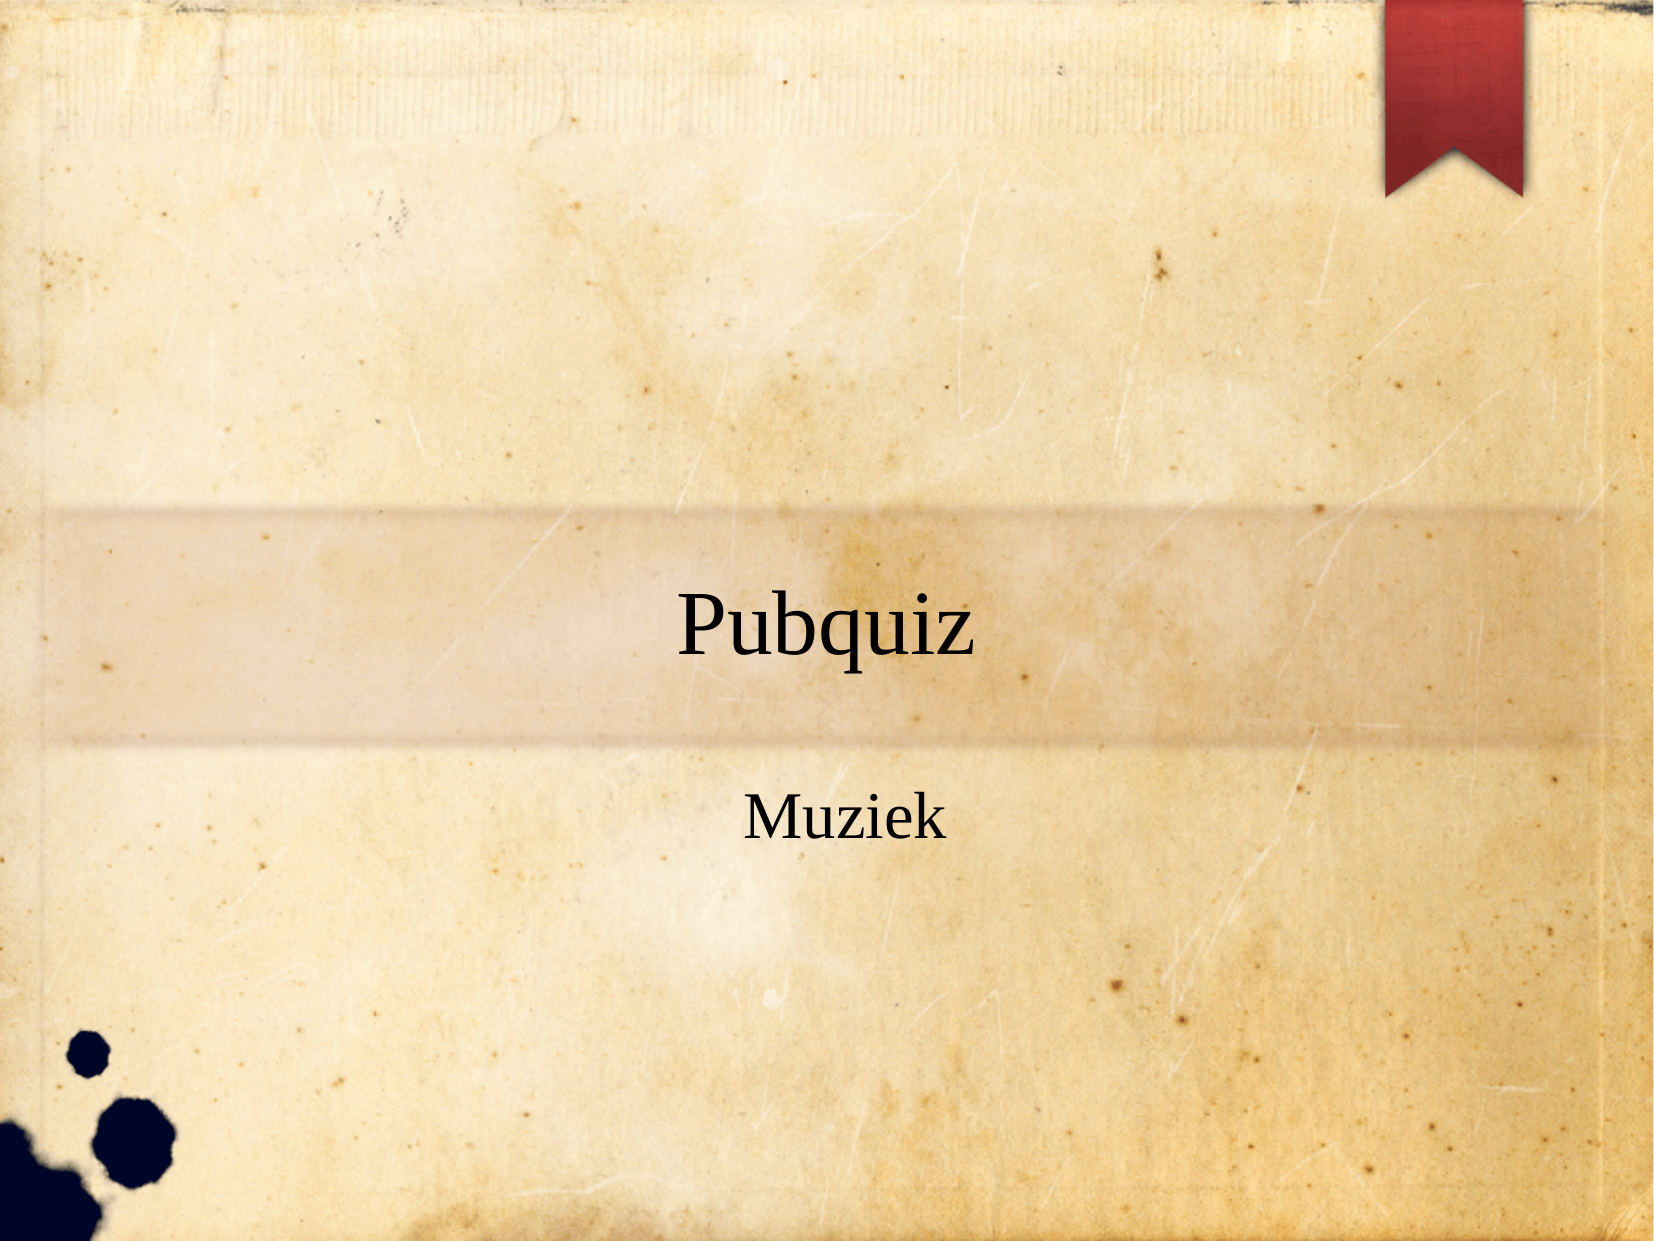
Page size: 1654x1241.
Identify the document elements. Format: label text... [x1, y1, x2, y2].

picture [0, 0, 1654, 1241]
list Muziek [82, 779, 1538, 1205]
title Pubquiz [82, 519, 1571, 727]
